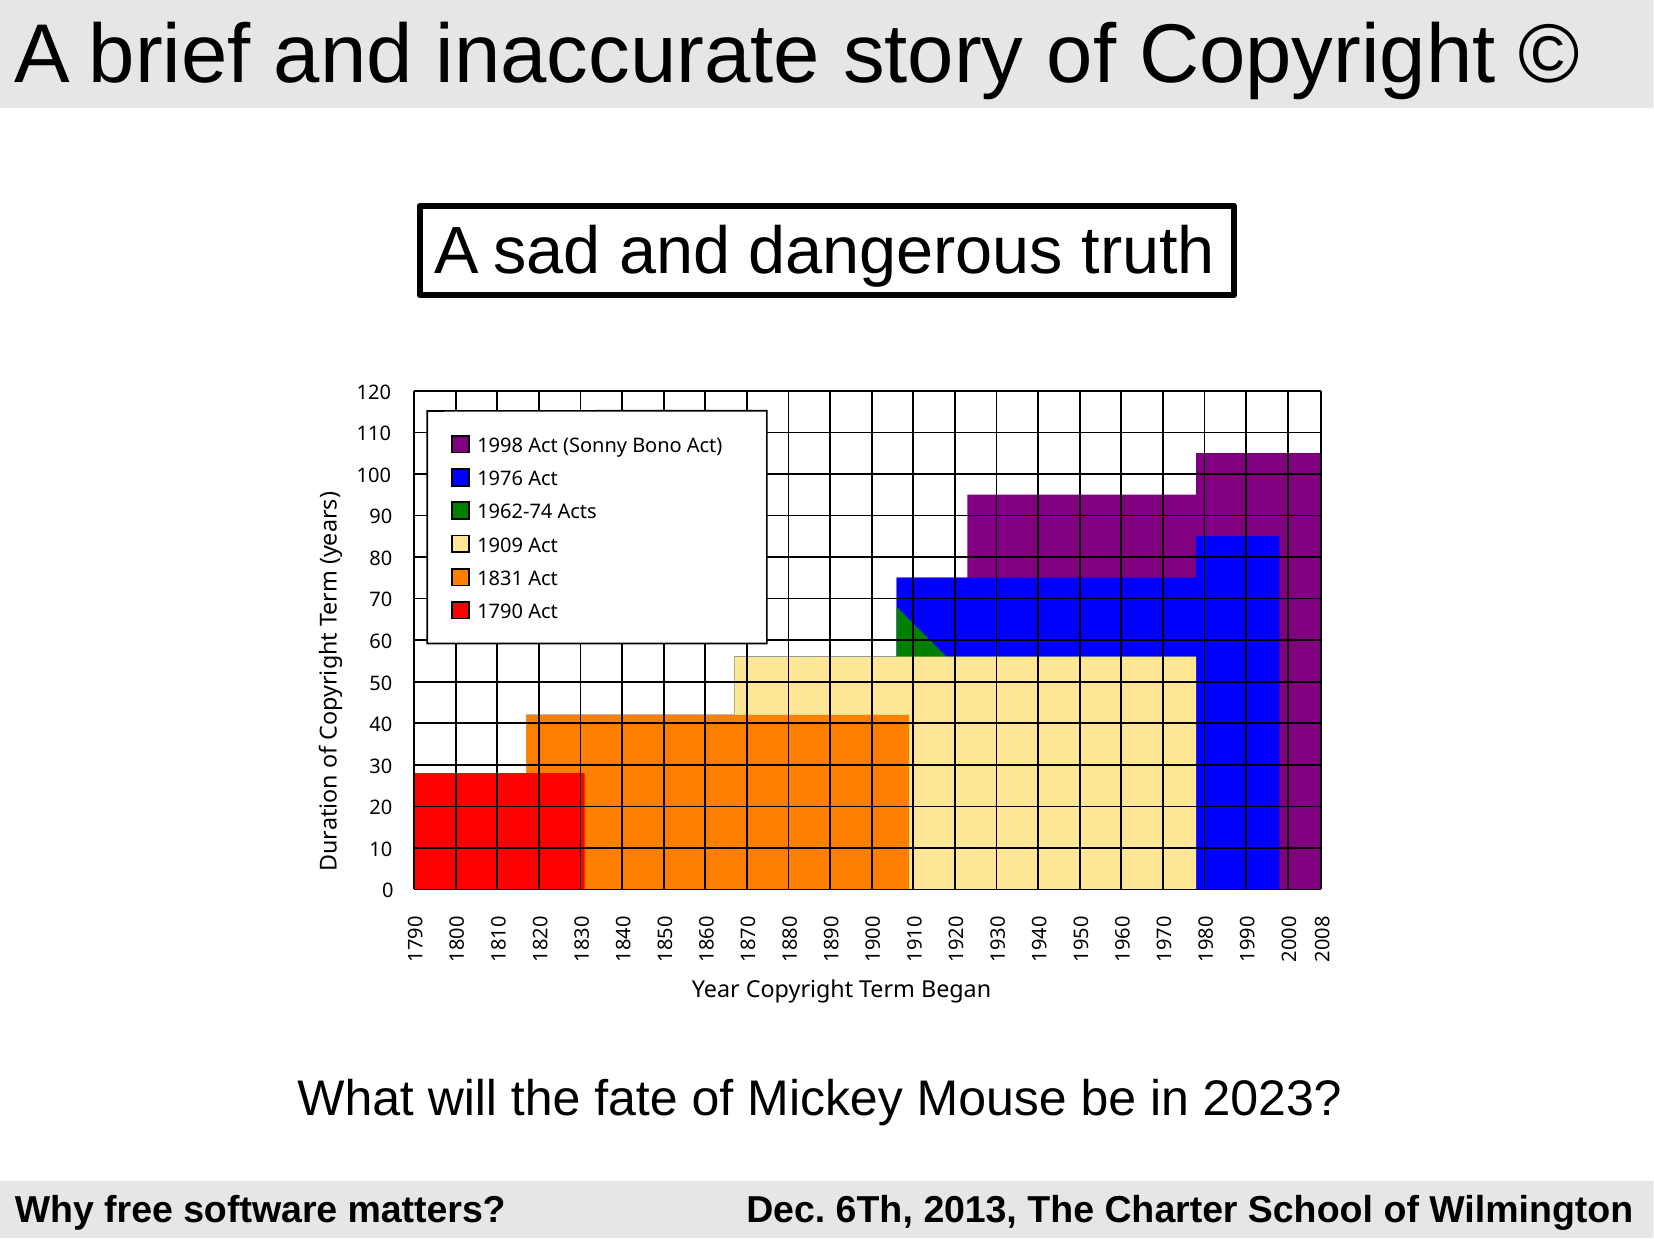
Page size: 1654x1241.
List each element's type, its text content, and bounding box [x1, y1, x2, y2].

picture [305, 369, 1348, 1016]
text_box A sad and dangerous truth [419, 205, 1234, 296]
text_box Why free software matters? Dec. 6Th, 2013, The Charter School of Wilmington [0, 1181, 1654, 1238]
text_box What will the fate of Mickey Mouse be in 2023? [282, 1062, 1372, 1135]
text_box A brief and inaccurate story of Copyright © [0, 0, 1654, 109]
